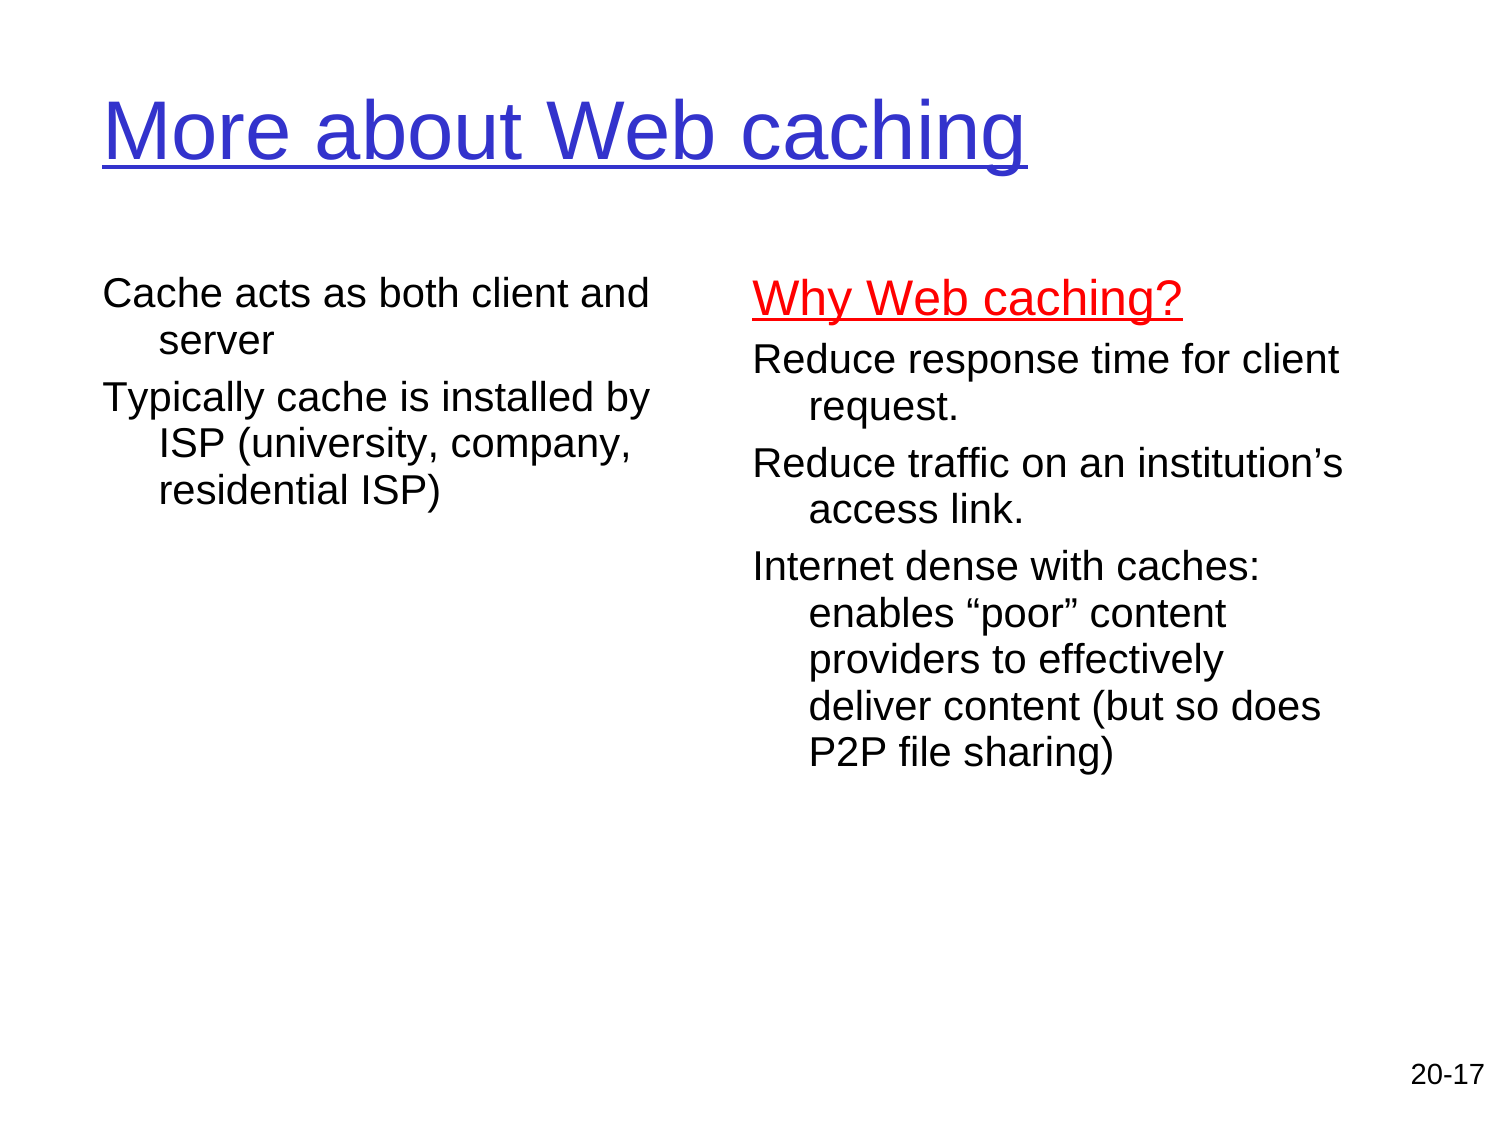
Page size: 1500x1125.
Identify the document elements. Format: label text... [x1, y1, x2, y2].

title More about Web caching [87, 37, 1363, 225]
list Cache acts as both client and server Typically cache is installed by ISP (university, company, residential ISP) [87, 262, 713, 1026]
list Why Web caching? Reduce response time for client request. Reduce traffic on an institution’s access link. Internet dense with caches: enables “poor” content providers to effectively deliver content (but so does P2P file sharing) [737, 262, 1363, 1026]
